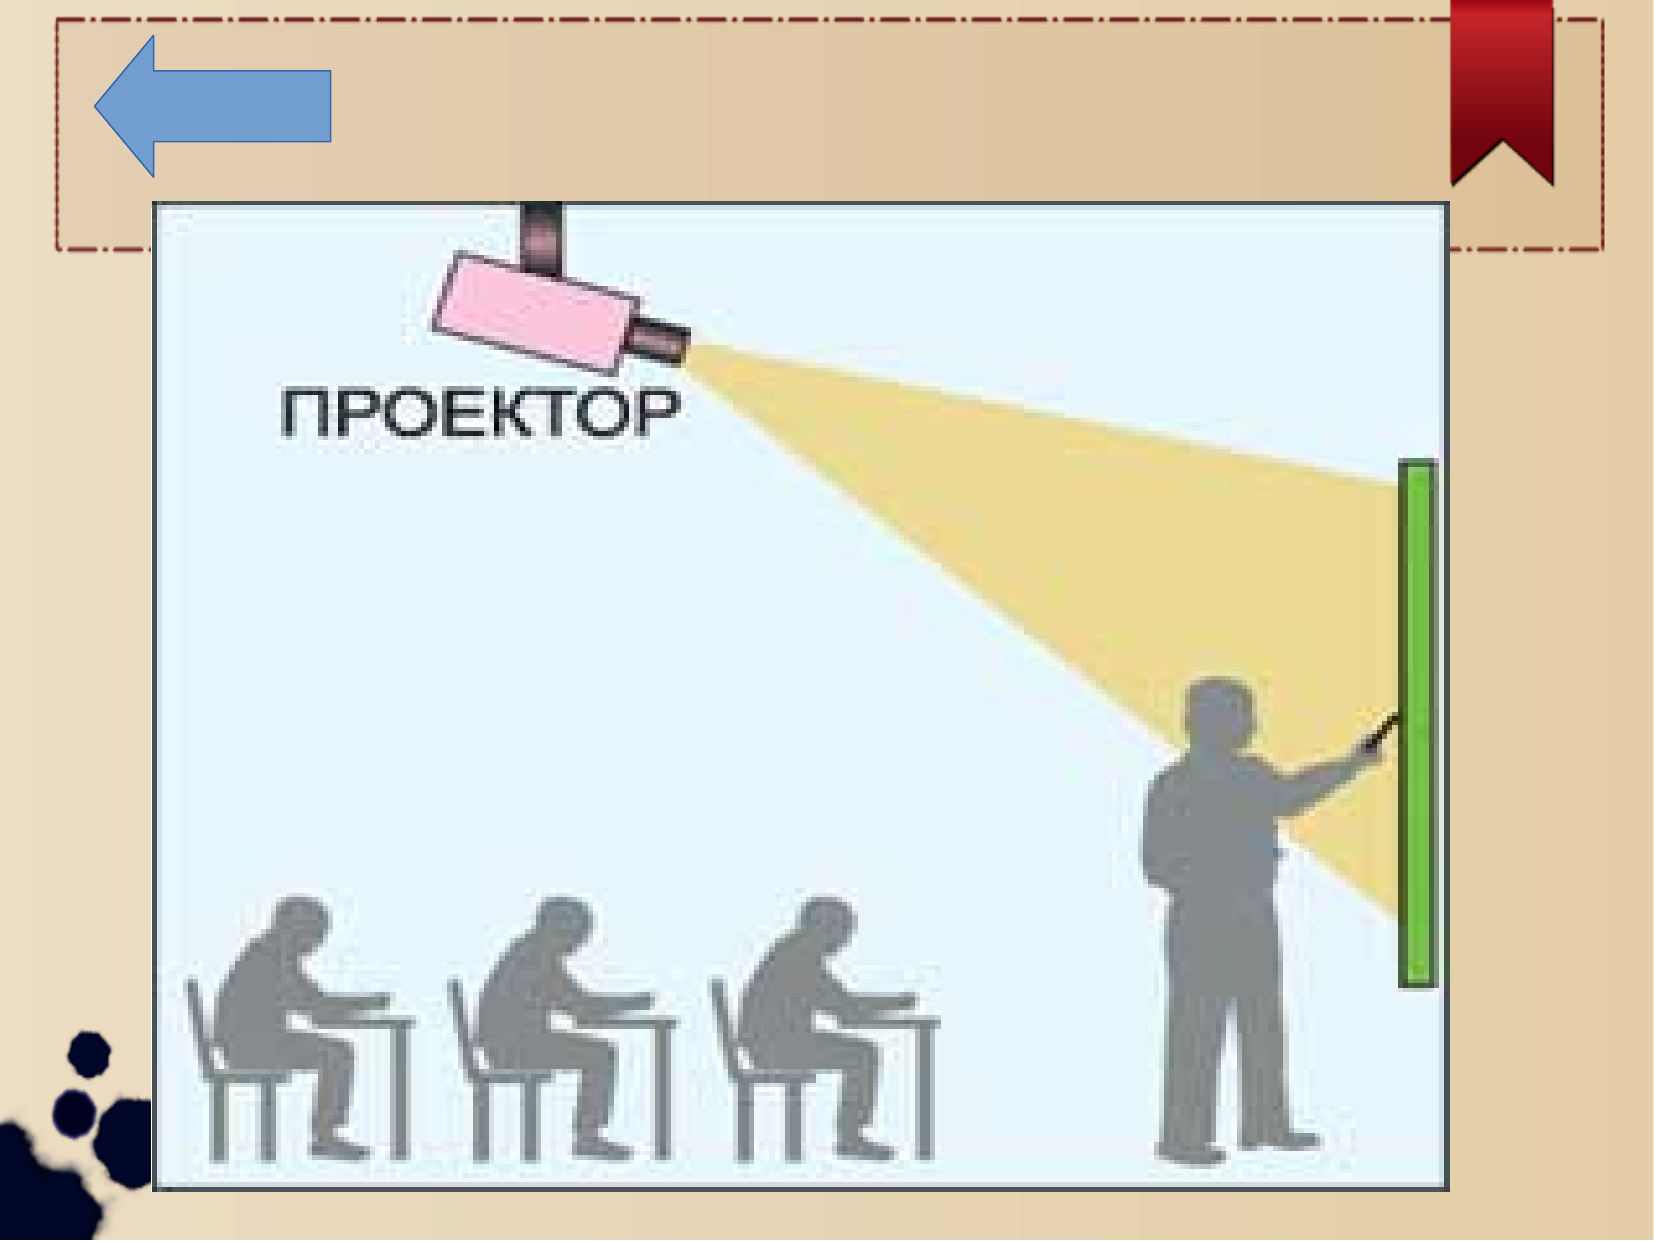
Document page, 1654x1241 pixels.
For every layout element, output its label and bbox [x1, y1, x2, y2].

picture [0, 0, 1654, 1240]
text_box [94, 35, 331, 178]
